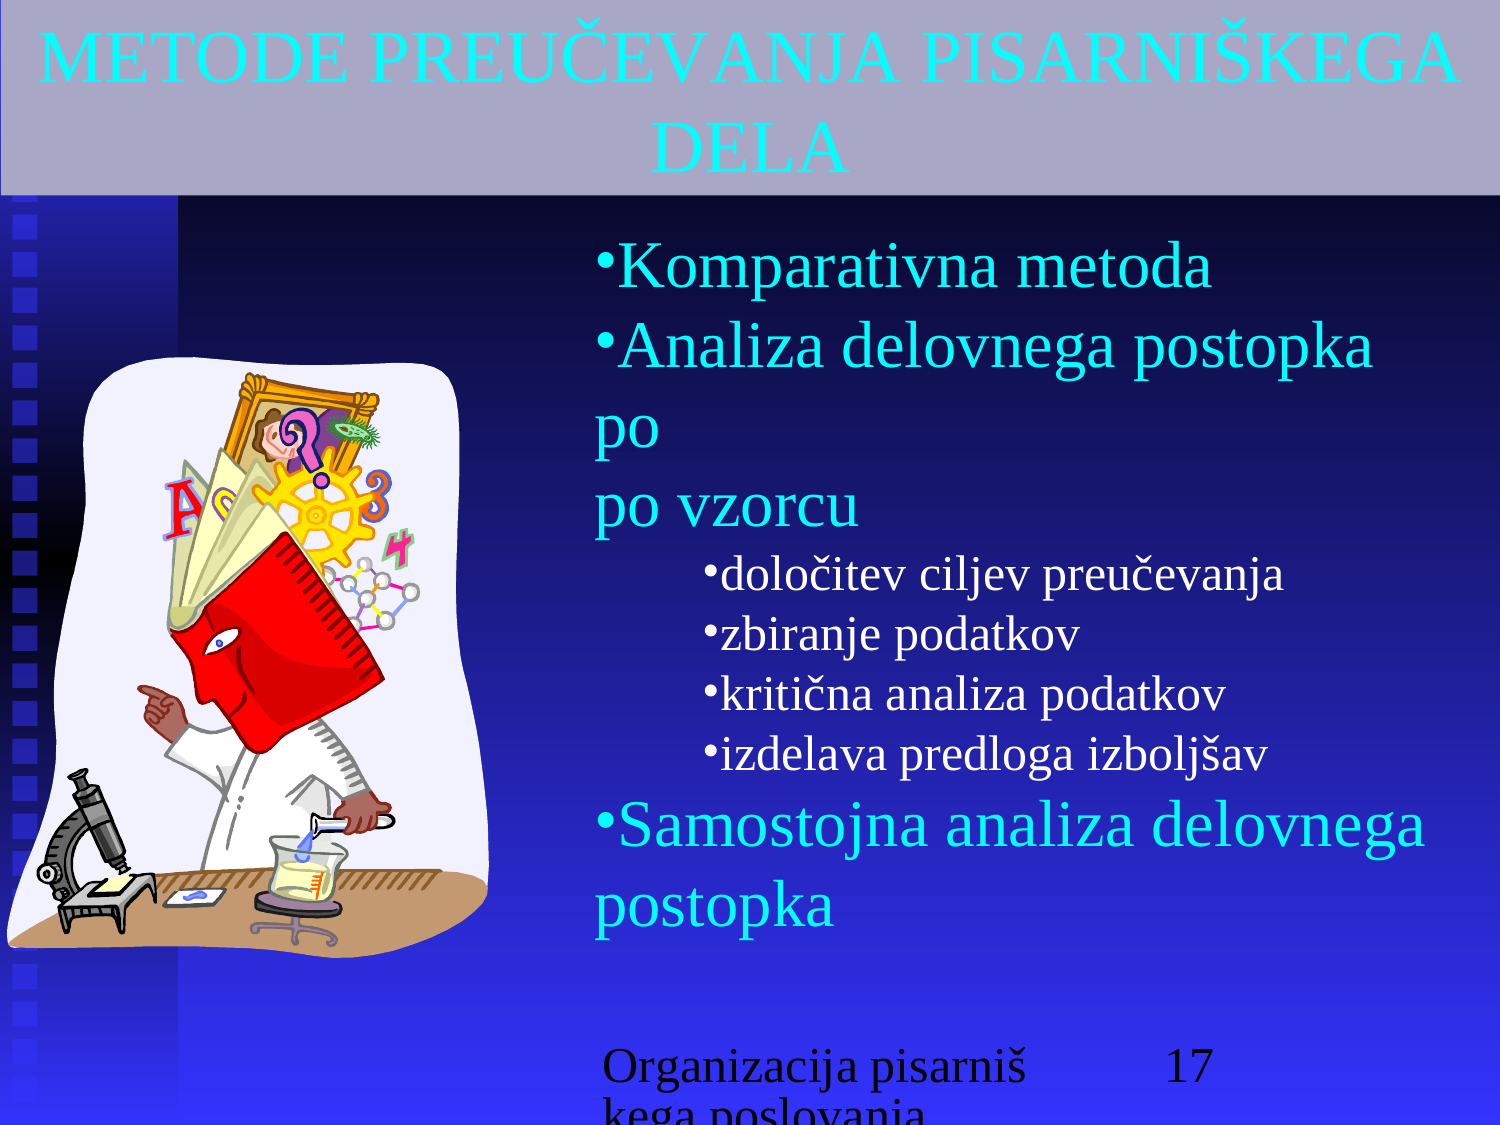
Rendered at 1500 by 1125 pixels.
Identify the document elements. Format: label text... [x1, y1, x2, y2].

picture [0, 350, 496, 965]
text_box METODE PREUČEVANJA PISARNIŠKEGA DELA [0, 0, 1500, 196]
text_box Komparativna metoda Analiza delovnega postopka po po vzorcu določitev ciljev preučevanja zbiranje podatkov kritična analiza podatkov izdelava predloga izboljšav Samostojna analiza delovnega postopka [516, 212, 1467, 948]
